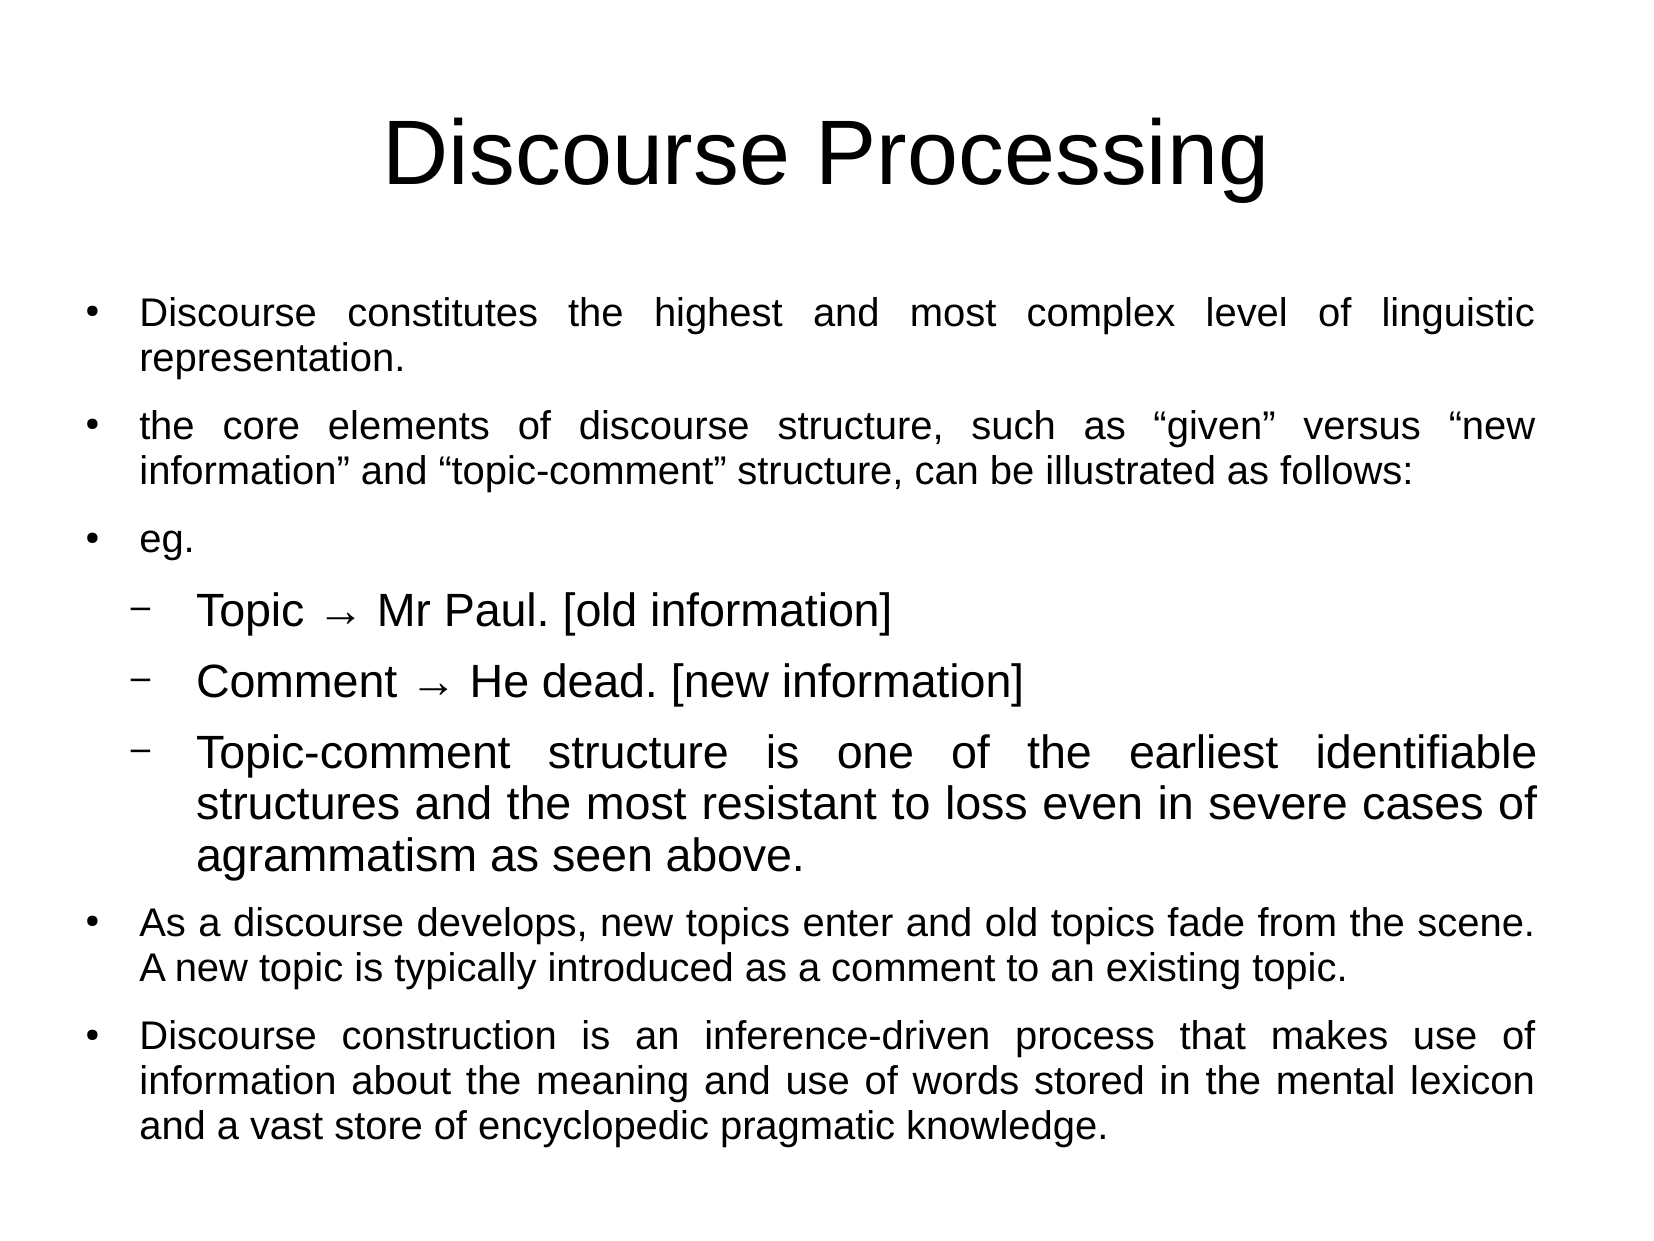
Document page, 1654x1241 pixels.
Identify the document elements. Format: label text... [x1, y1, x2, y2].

list Discourse constitutes the highest and most complex level of linguistic representation. the core elements of discourse structure, such as “given” versus “new information” and “topic-comment” structure, can be illustrated as follows: eg. Topic → Mr Paul. [old information] Comment → He dead. [new information] Topic-comment structure is one of the earliest identifiable structures and the most resistant to loss even in severe cases of agrammatism as seen above. As a discourse develops, new topics enter and old topics fade from the scene. A new topic is typically introduced as a comment to an existing topic. Discourse construction is an inference-driven process that makes use of information about the meaning and use of words stored in the mental lexicon and a vast store of encyclopedic pragmatic knowledge. [82, 290, 1538, 1156]
title Discourse Processing [82, 49, 1571, 257]
